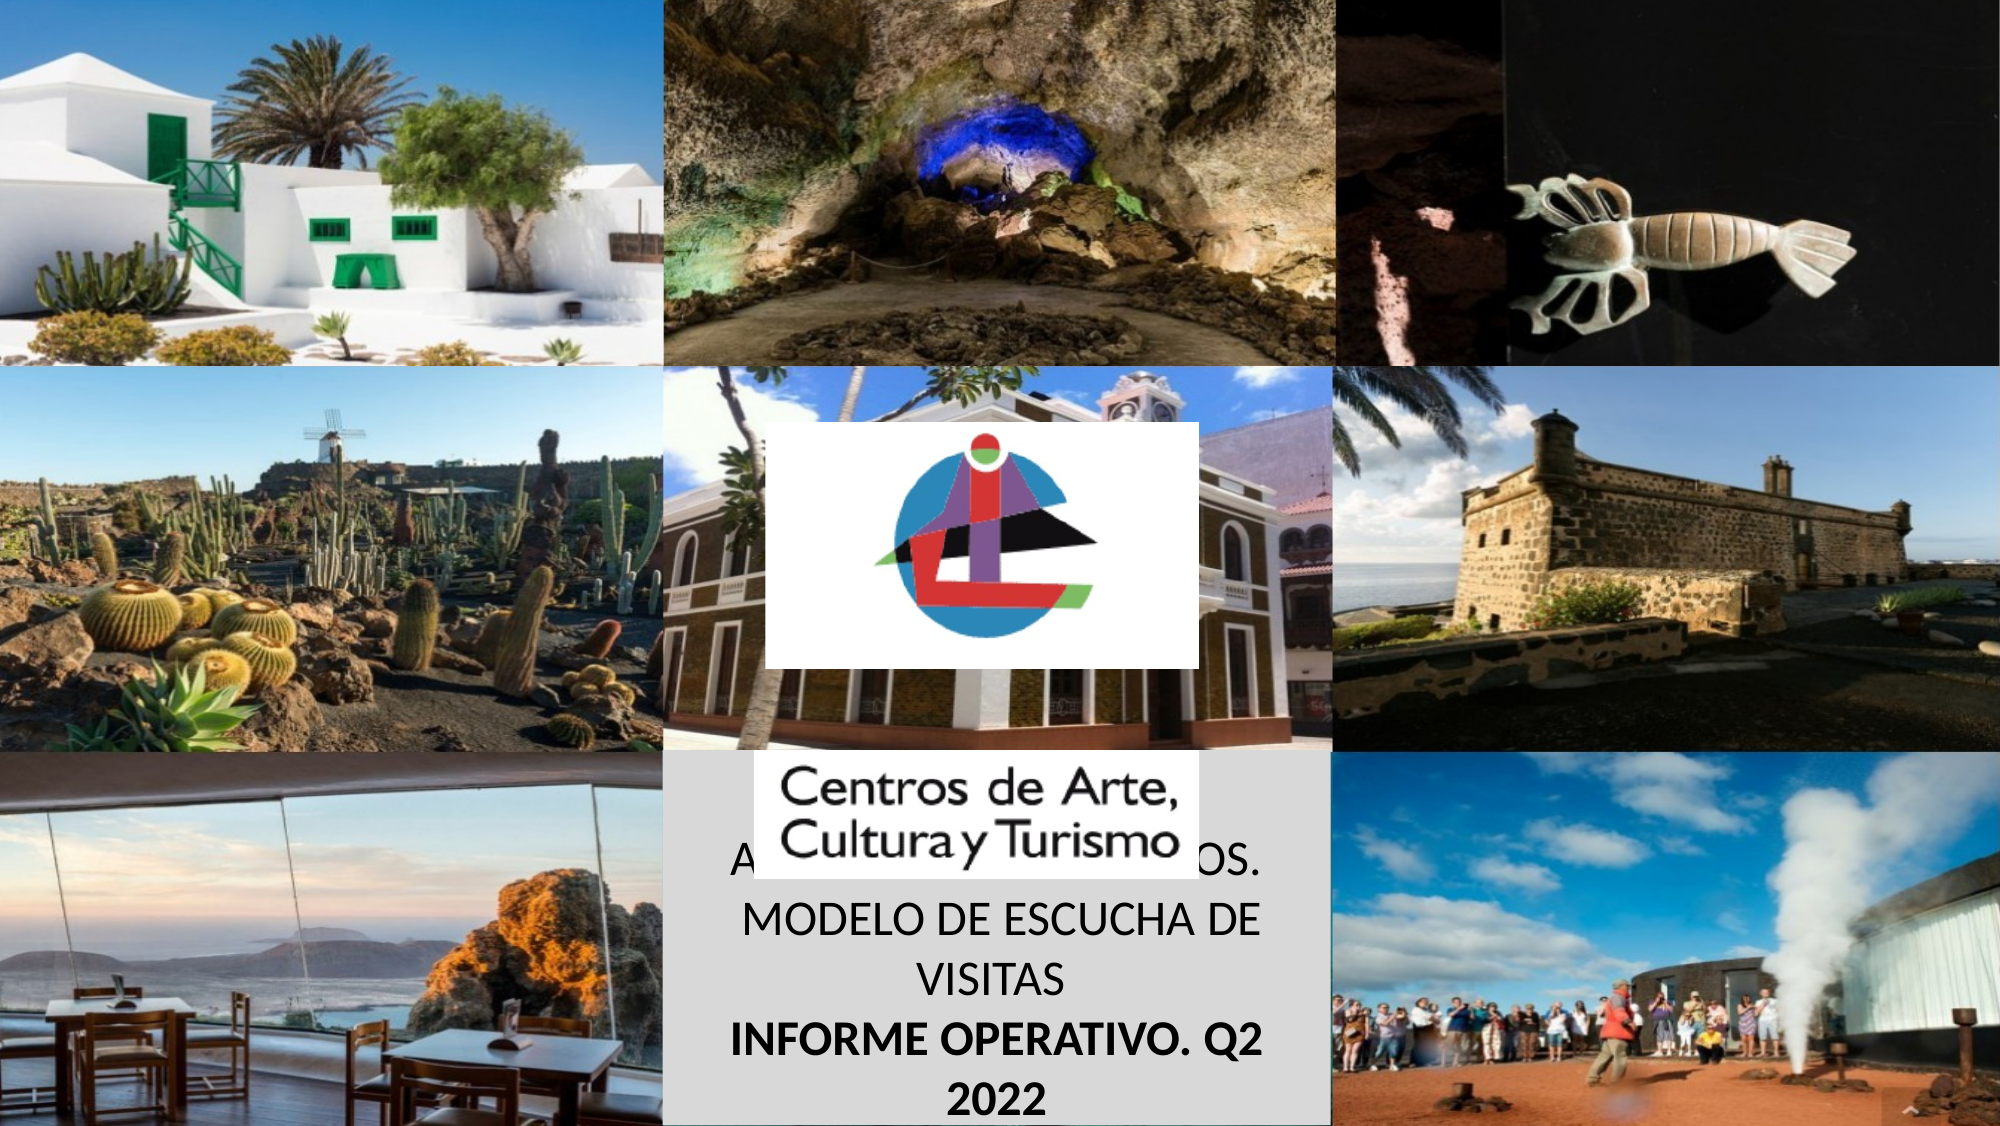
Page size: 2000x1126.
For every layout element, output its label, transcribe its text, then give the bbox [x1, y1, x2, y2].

picture [1331, 834, 1337, 845]
picture [0, 0, 2000, 1126]
text_box Análisis de Resultados. Modelo de Escucha de Visitas Informe Operativo. Q2 2022 [662, 750, 1331, 1126]
